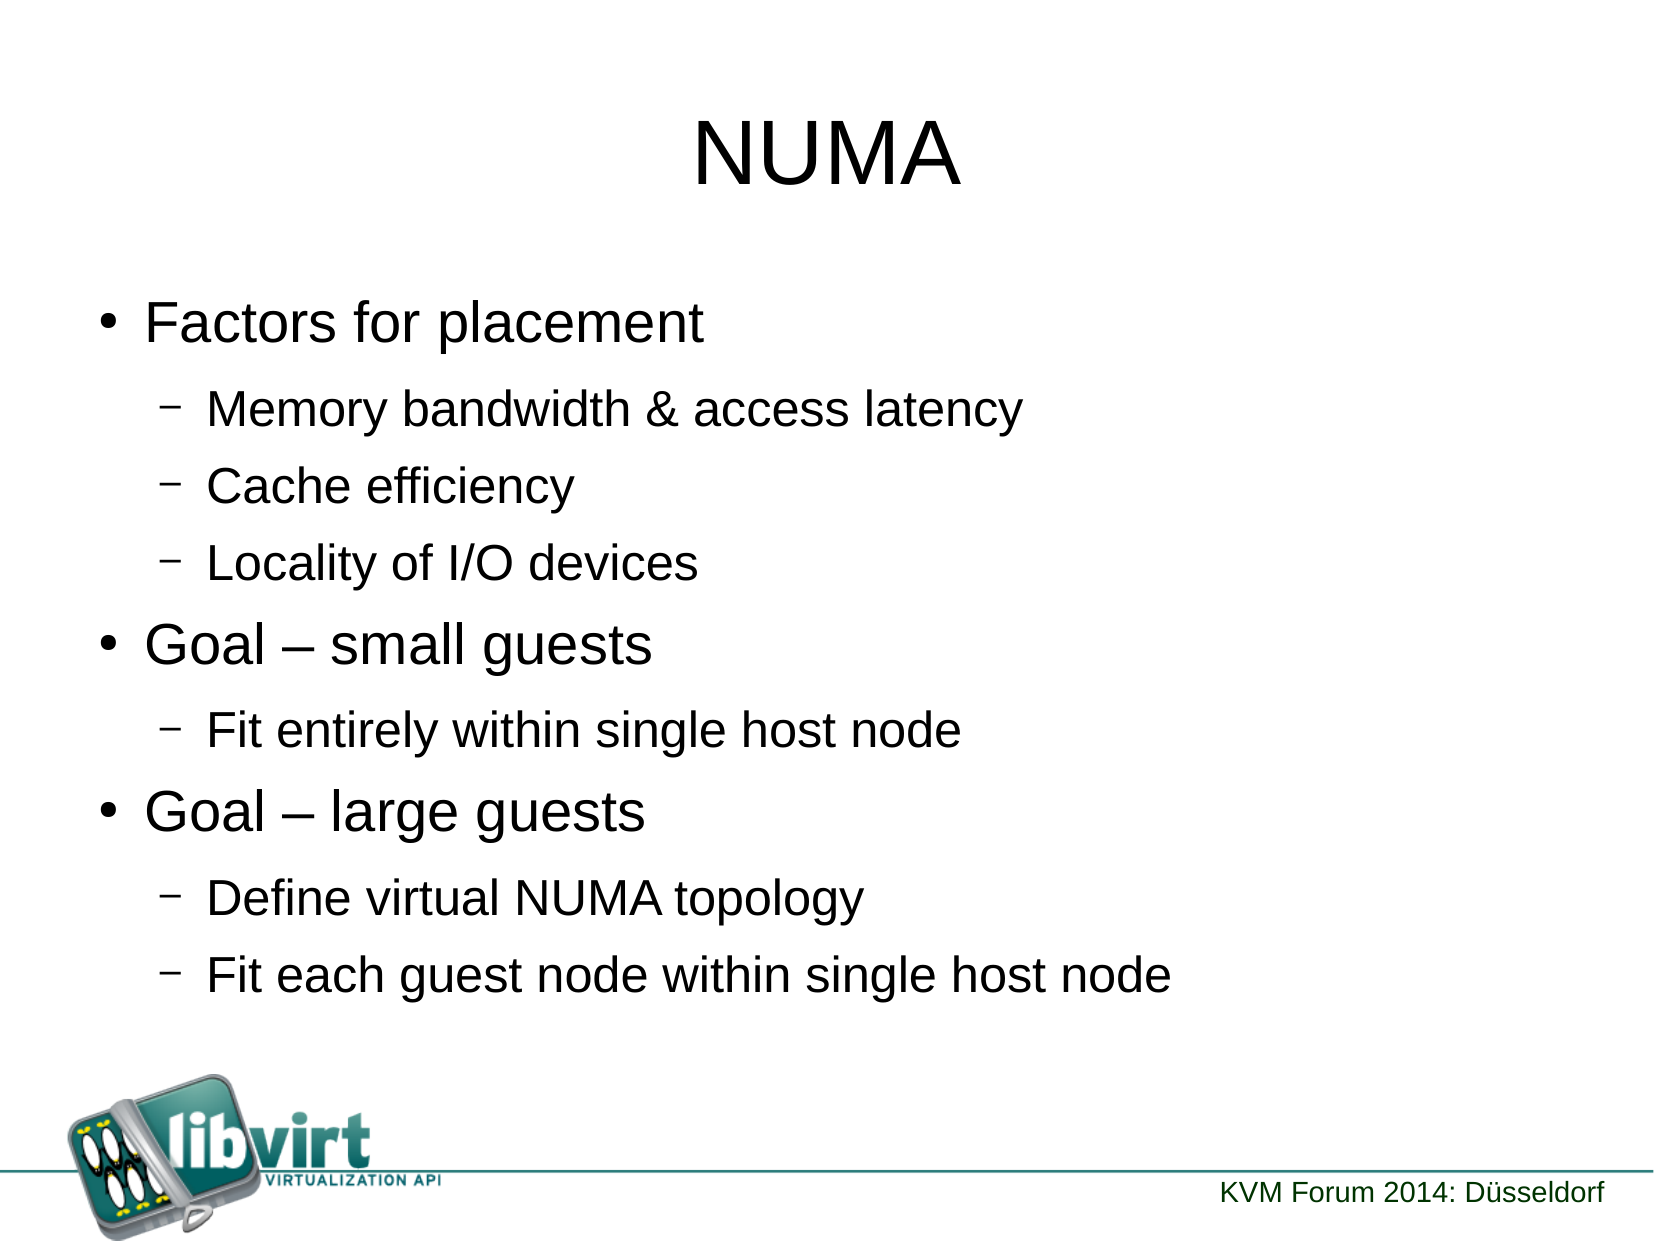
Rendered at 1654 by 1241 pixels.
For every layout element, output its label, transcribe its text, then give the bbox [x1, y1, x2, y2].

list Factors for placement Memory bandwidth & access latency Cache efficiency Locality of I/O devices Goal – small guests Fit entirely within single host node Goal – large guests Define virtual NUMA topology Fit each guest node within single host node [82, 290, 1571, 1010]
title NUMA [82, 49, 1571, 257]
picture [0, 1074, 1654, 1241]
